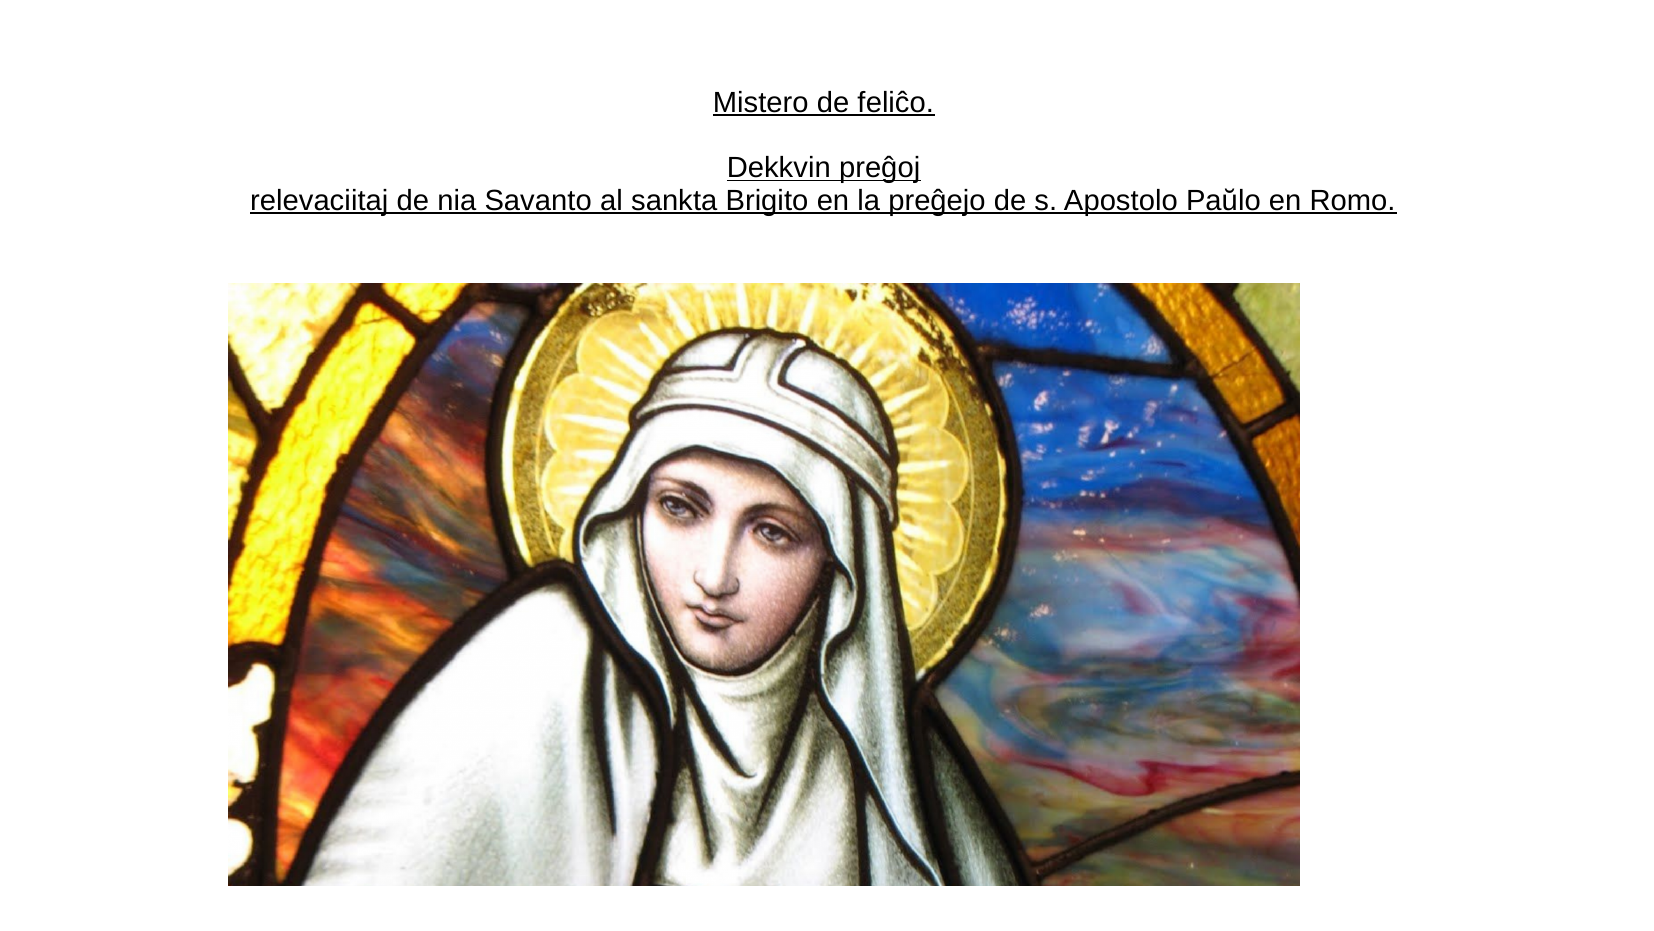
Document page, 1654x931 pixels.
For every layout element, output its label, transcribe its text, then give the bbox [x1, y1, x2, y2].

picture [228, 283, 1300, 886]
title Mistero de feliĉo. Dekkvin preĝoj relevaciitaj de nia Savanto al sankta Brigito en la preĝejo de s. Apostolo Paŭlo en Romo. [82, 37, 1565, 266]
